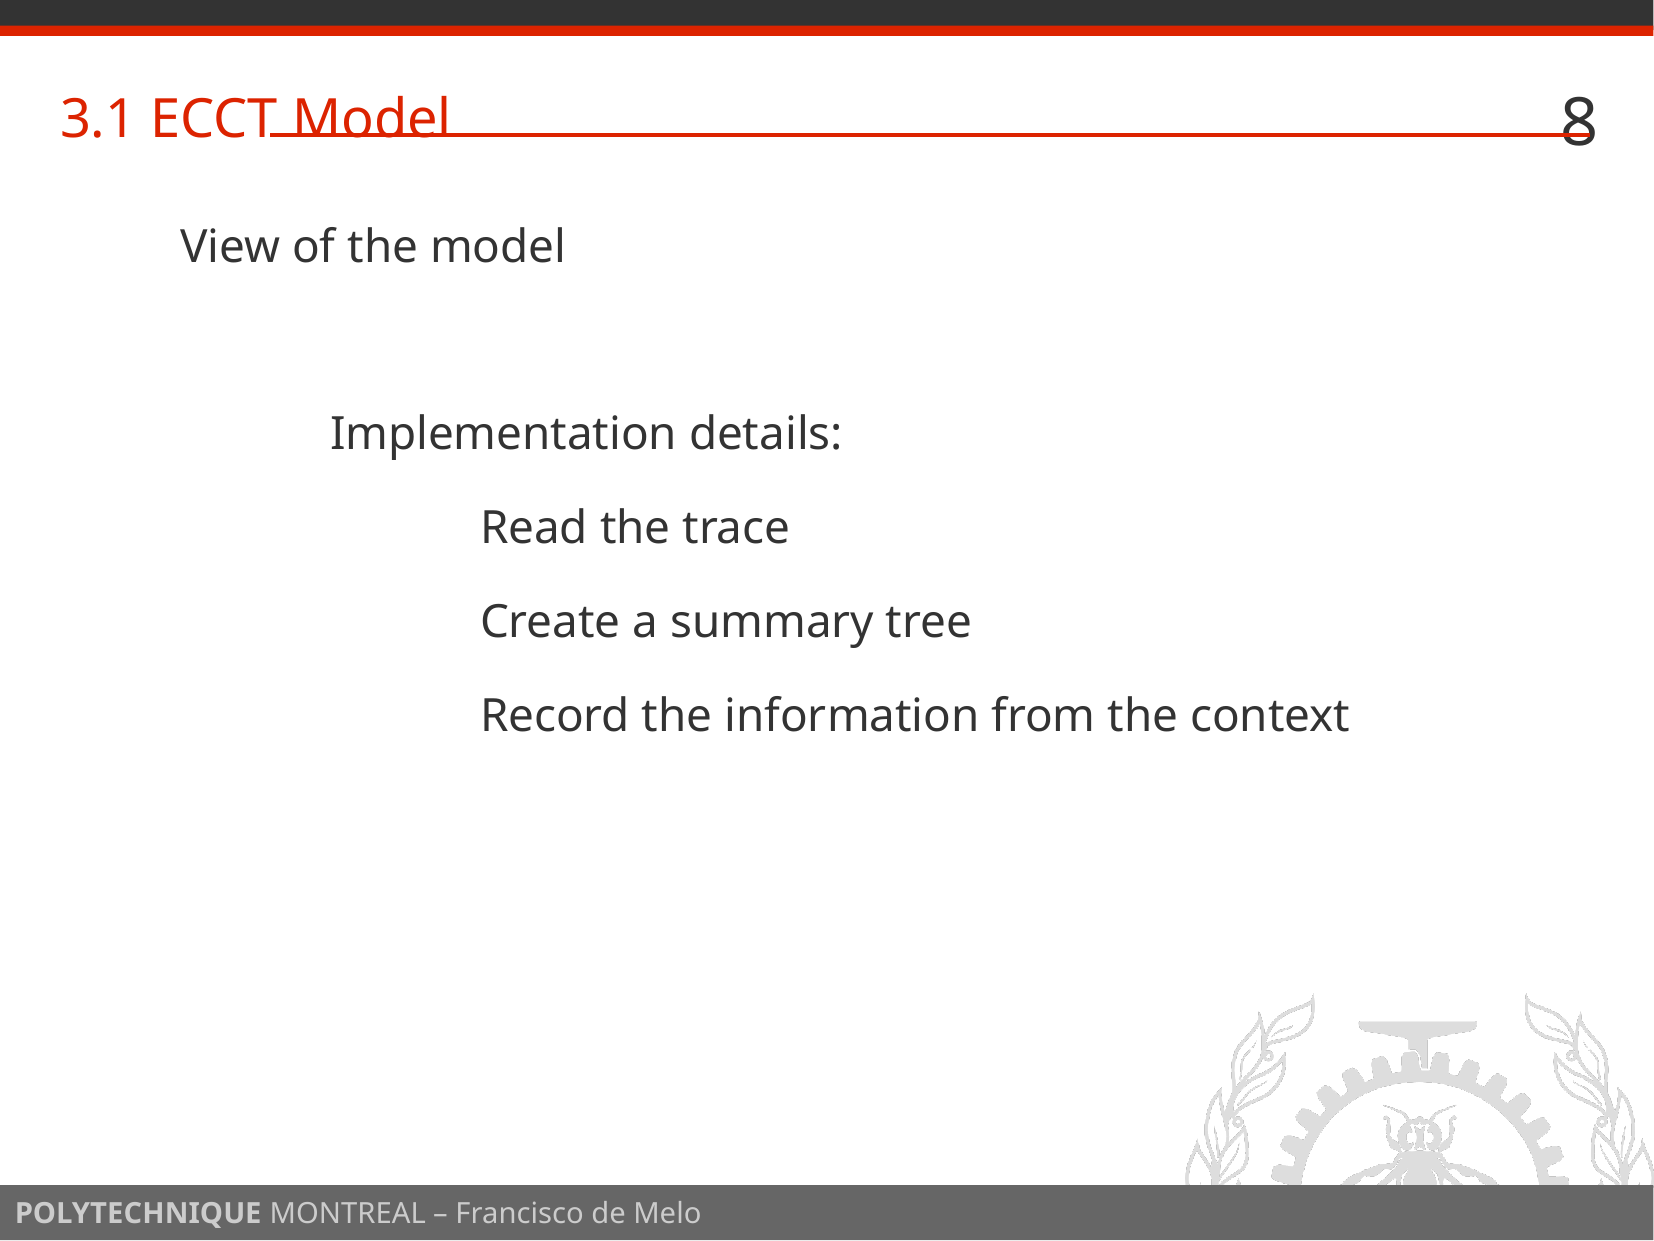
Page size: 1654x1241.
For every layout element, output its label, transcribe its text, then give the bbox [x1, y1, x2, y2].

picture [1185, 968, 1654, 1185]
text_box 8 [1560, 25, 1654, 168]
text_box POLYTECHNIQUE MONTREAL – Francisco de Melo [0, 1185, 1654, 1241]
text_box View of the model Implementation details: Read the trace Create a summary tree Record the information from the context [180, 245, 1576, 775]
text_box [0, 0, 1654, 36]
text_box 3.1 ECCT Model [60, 15, 1456, 181]
